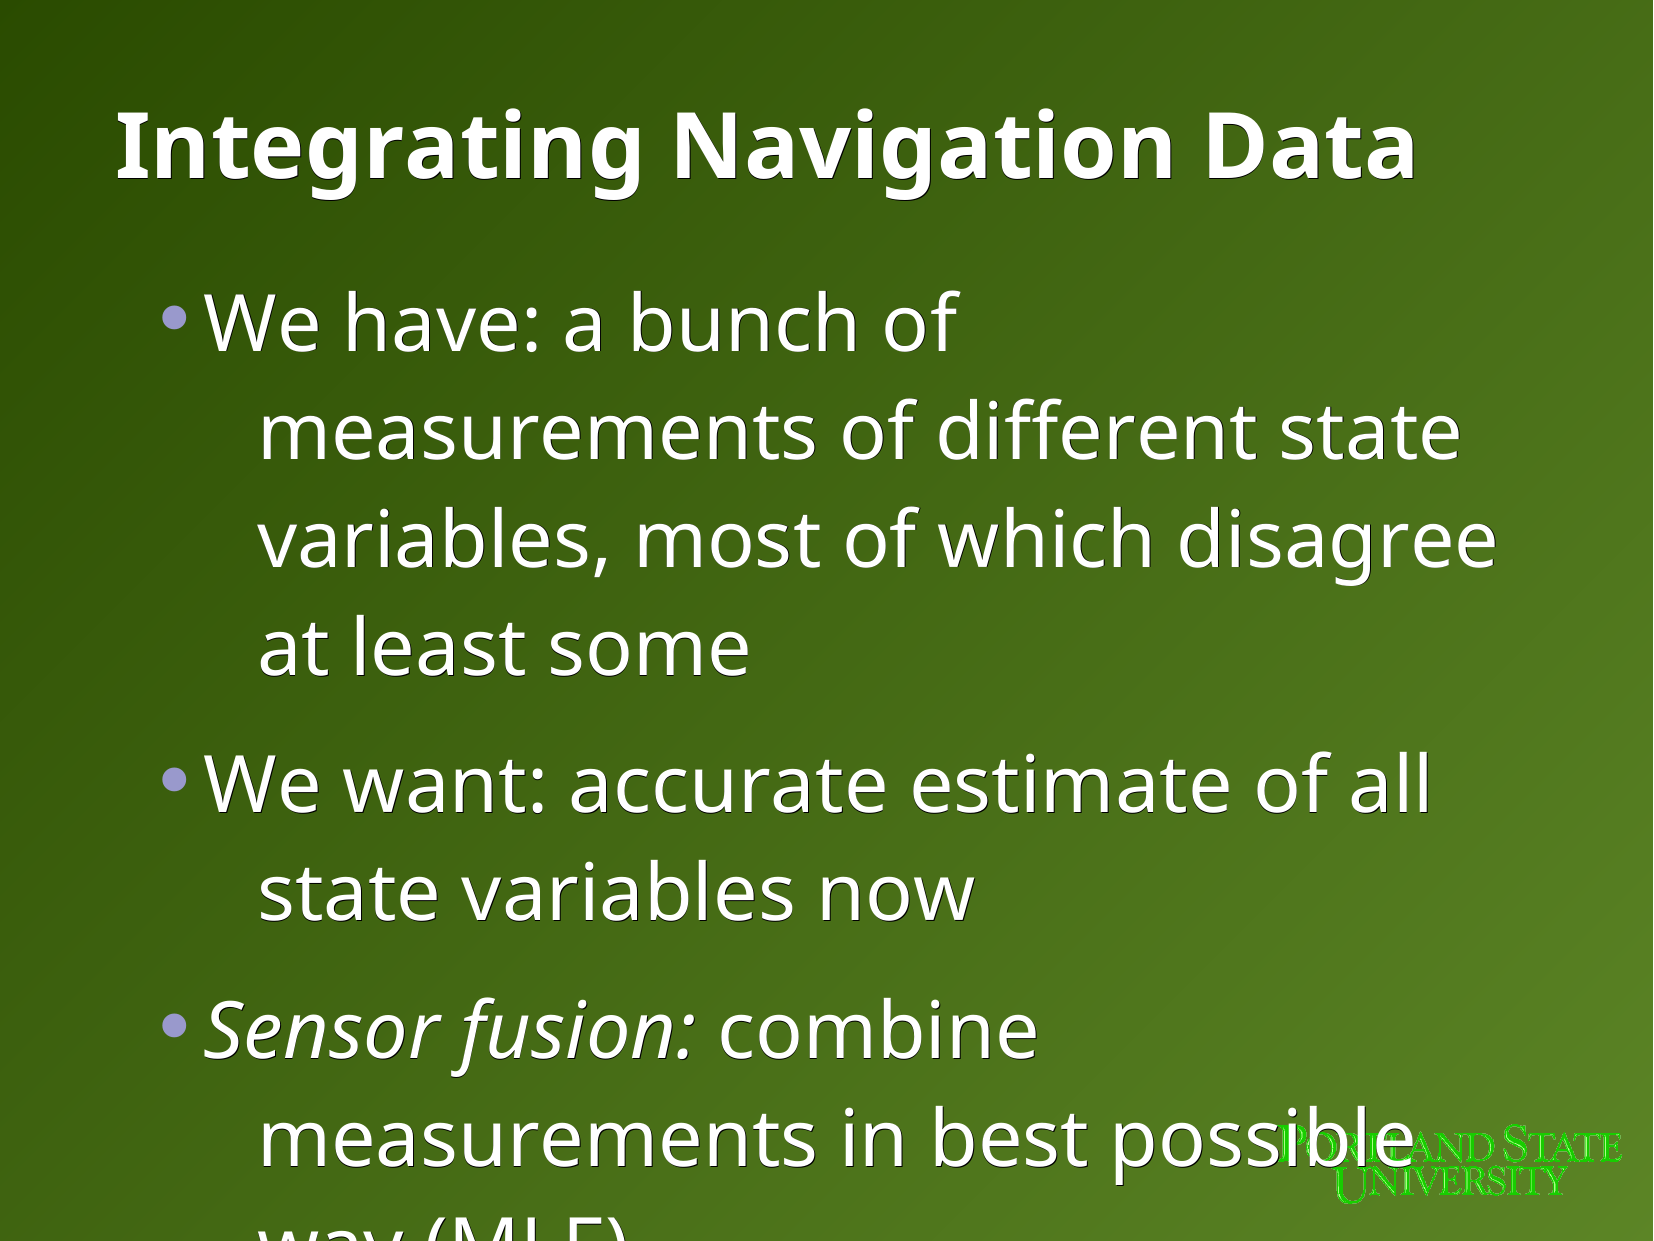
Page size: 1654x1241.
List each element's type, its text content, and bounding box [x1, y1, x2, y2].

picture [1277, 1124, 1622, 1204]
list We have: a bunch of measurements of different state variables, most of which disagree at least some We want: accurate estimate of all state variables now Sensor fusion: combine measurements in best possible way (MLE) [115, 266, 1527, 1076]
picture [1384, 1129, 1405, 1141]
picture [1317, 1130, 1340, 1161]
title Integrating Navigation Data [115, 86, 1527, 200]
